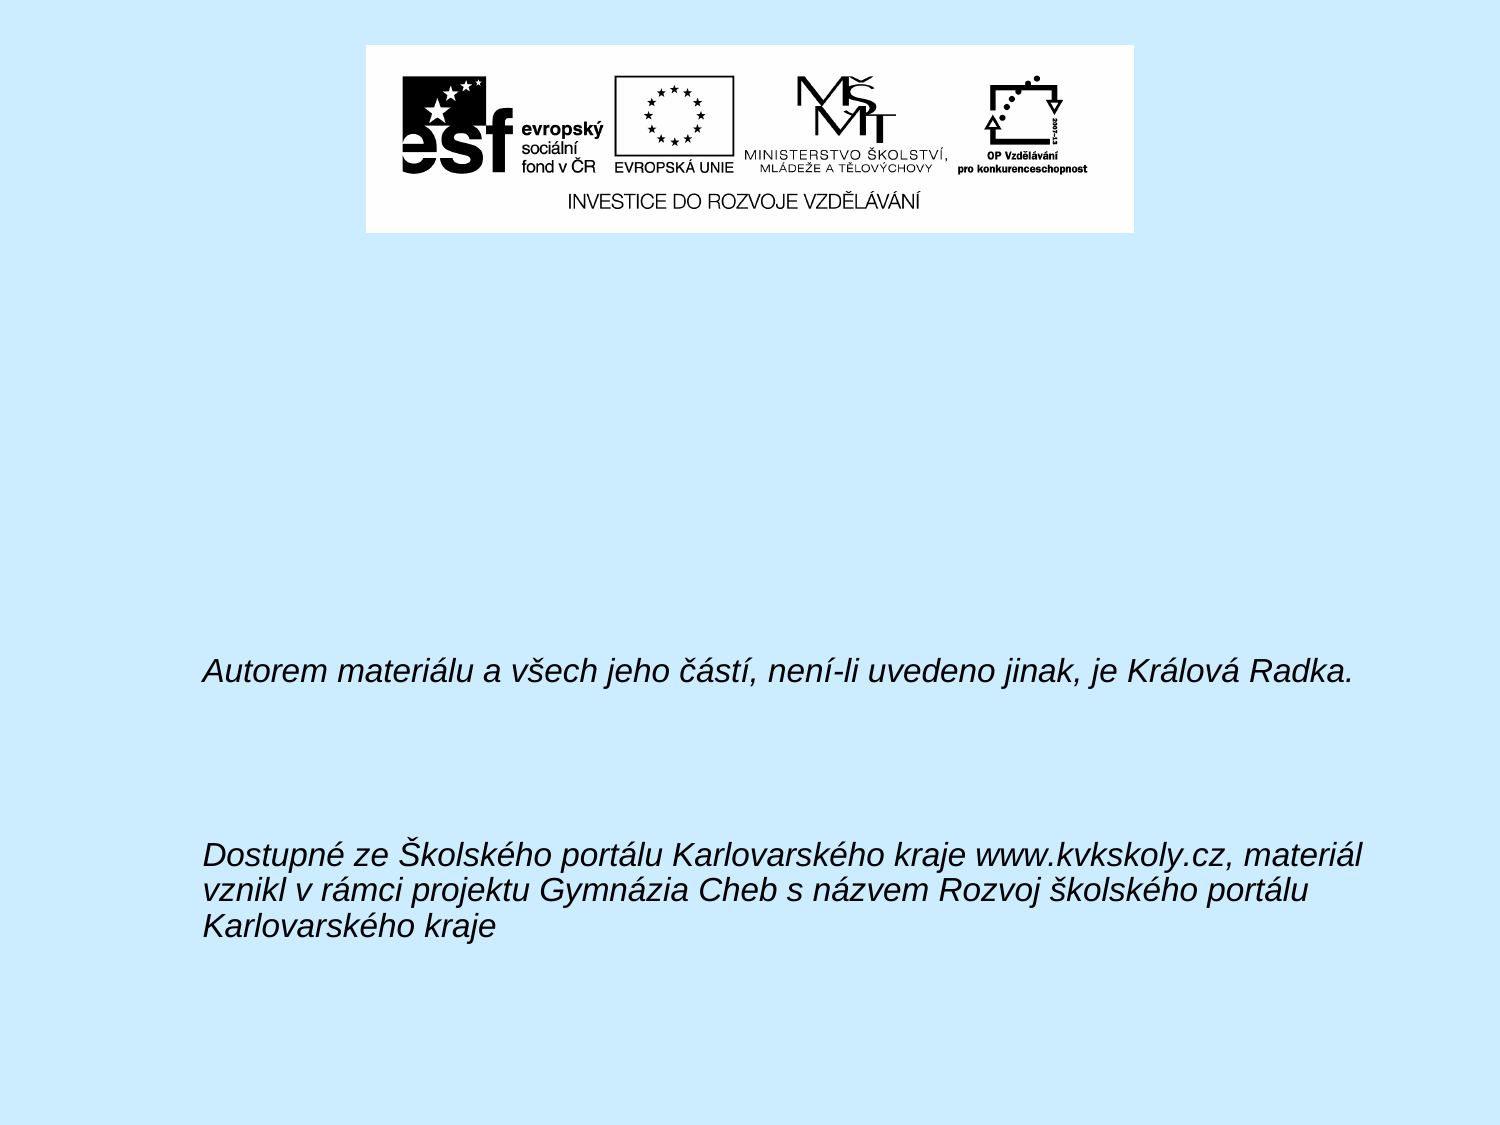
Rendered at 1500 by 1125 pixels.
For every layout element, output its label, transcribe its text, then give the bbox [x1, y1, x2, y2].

list Autorem materiálu a všech jeho částí, není-li uvedeno jinak, je Králová Radka. Dostupné ze Školského portálu Karlovarského kraje www.kvkskoly.cz, materiál vznikl v rámci projektu Gymnázia Cheb s názvem Rozvoj školského portálu Karlovarského kraje [75, 262, 1426, 1005]
picture [366, 45, 1134, 233]
